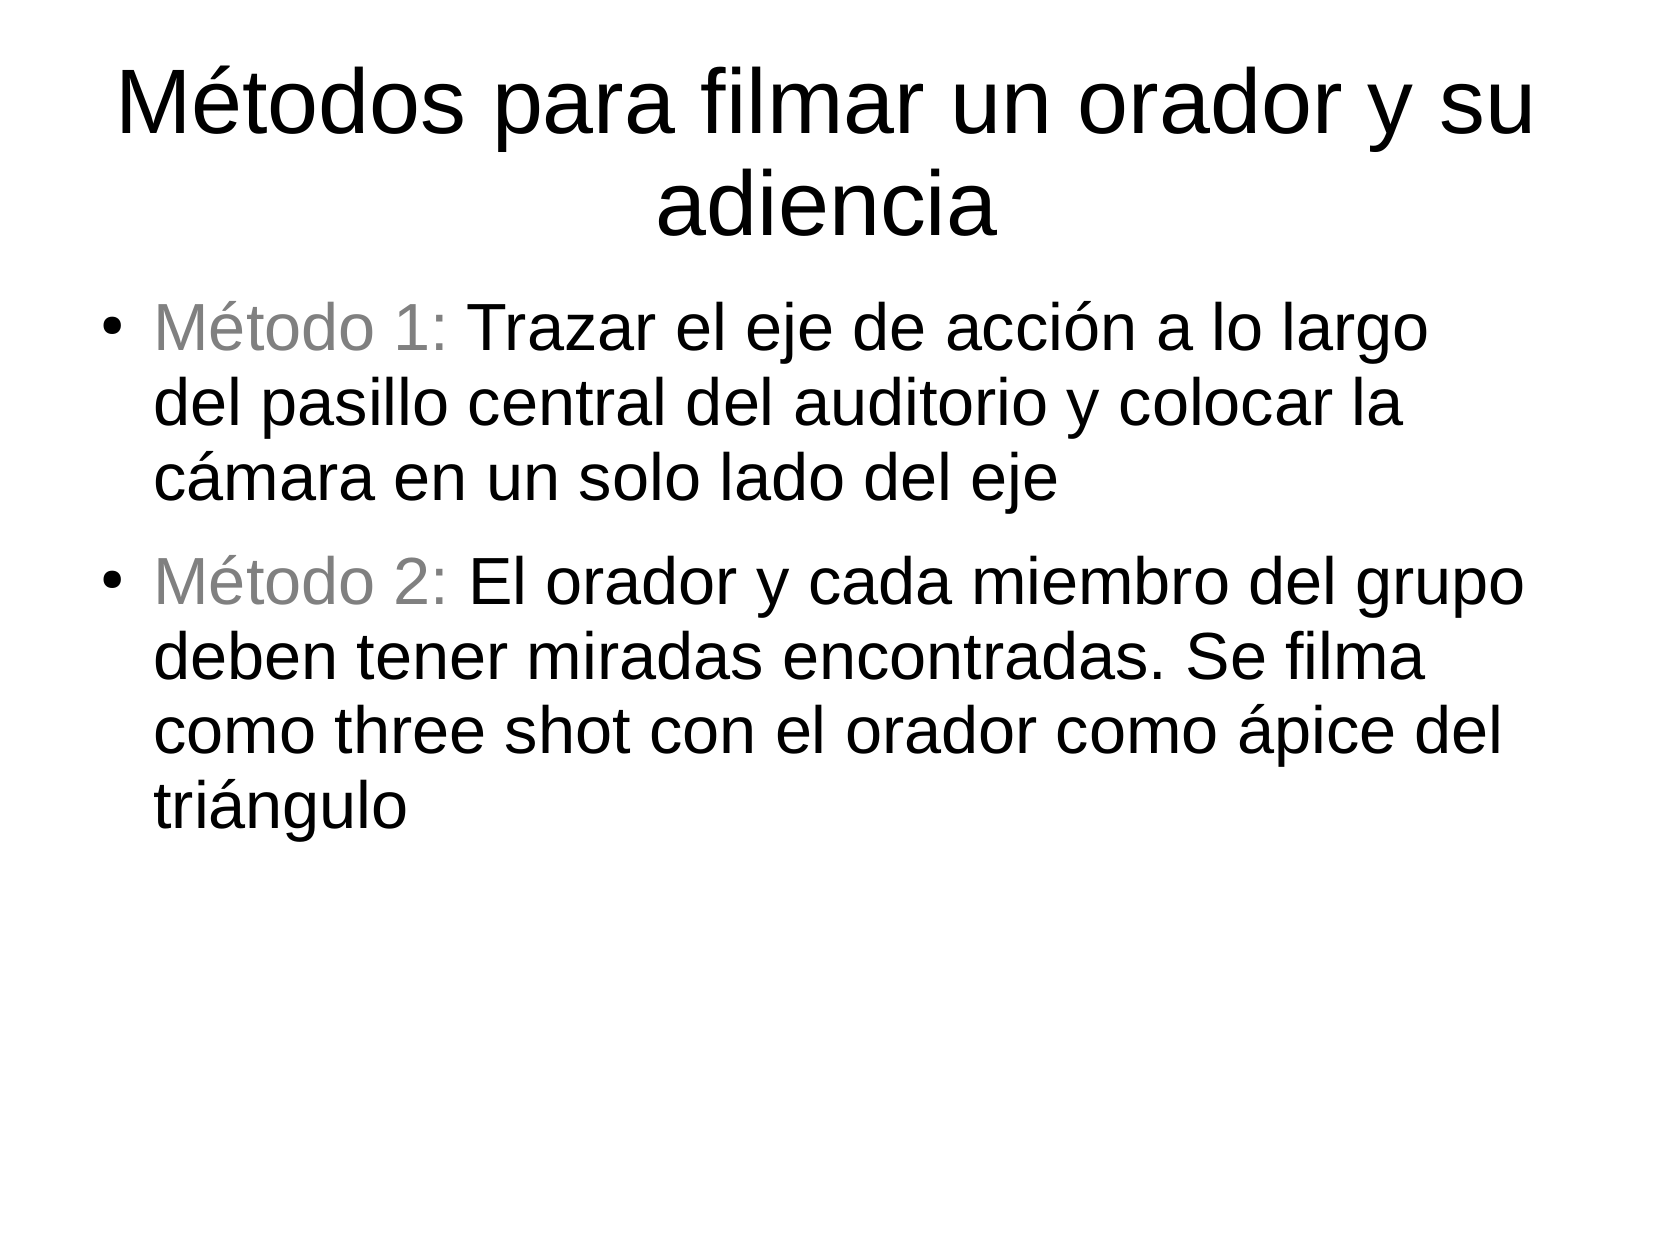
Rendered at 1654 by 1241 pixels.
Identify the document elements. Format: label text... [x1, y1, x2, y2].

title Métodos para filmar un orador y su adiencia [82, 49, 1571, 257]
list Método 1: Trazar el eje de acción a lo largo del pasillo central del auditorio y colocar la cámara en un solo lado del eje Método 2: El orador y cada miembro del grupo deben tener miradas encontradas. Se filma como three shot con el orador como ápice del triángulo [82, 290, 1538, 1010]
